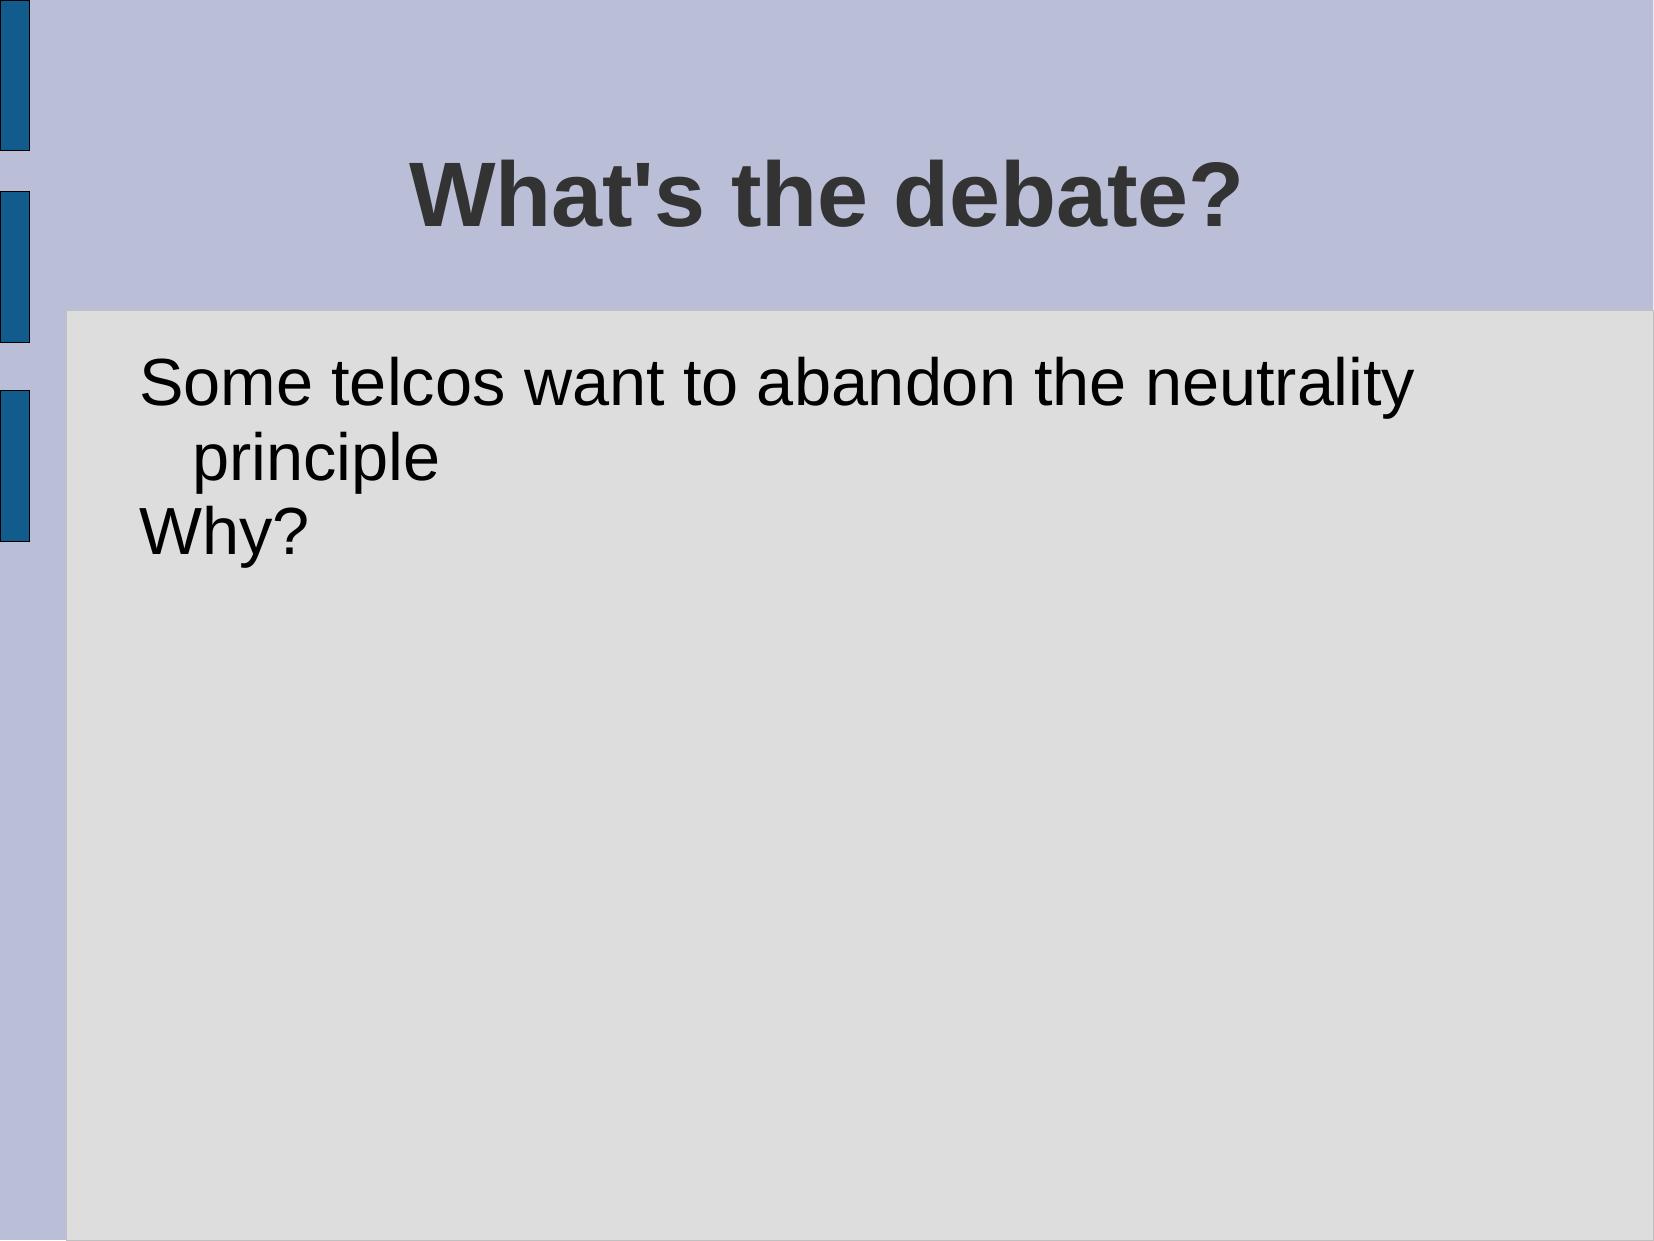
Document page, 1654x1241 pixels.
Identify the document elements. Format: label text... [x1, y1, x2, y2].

list Some telcos want to abandon the neutrality principle Why? [121, 344, 1534, 1127]
title What's the debate? [121, 91, 1534, 299]
